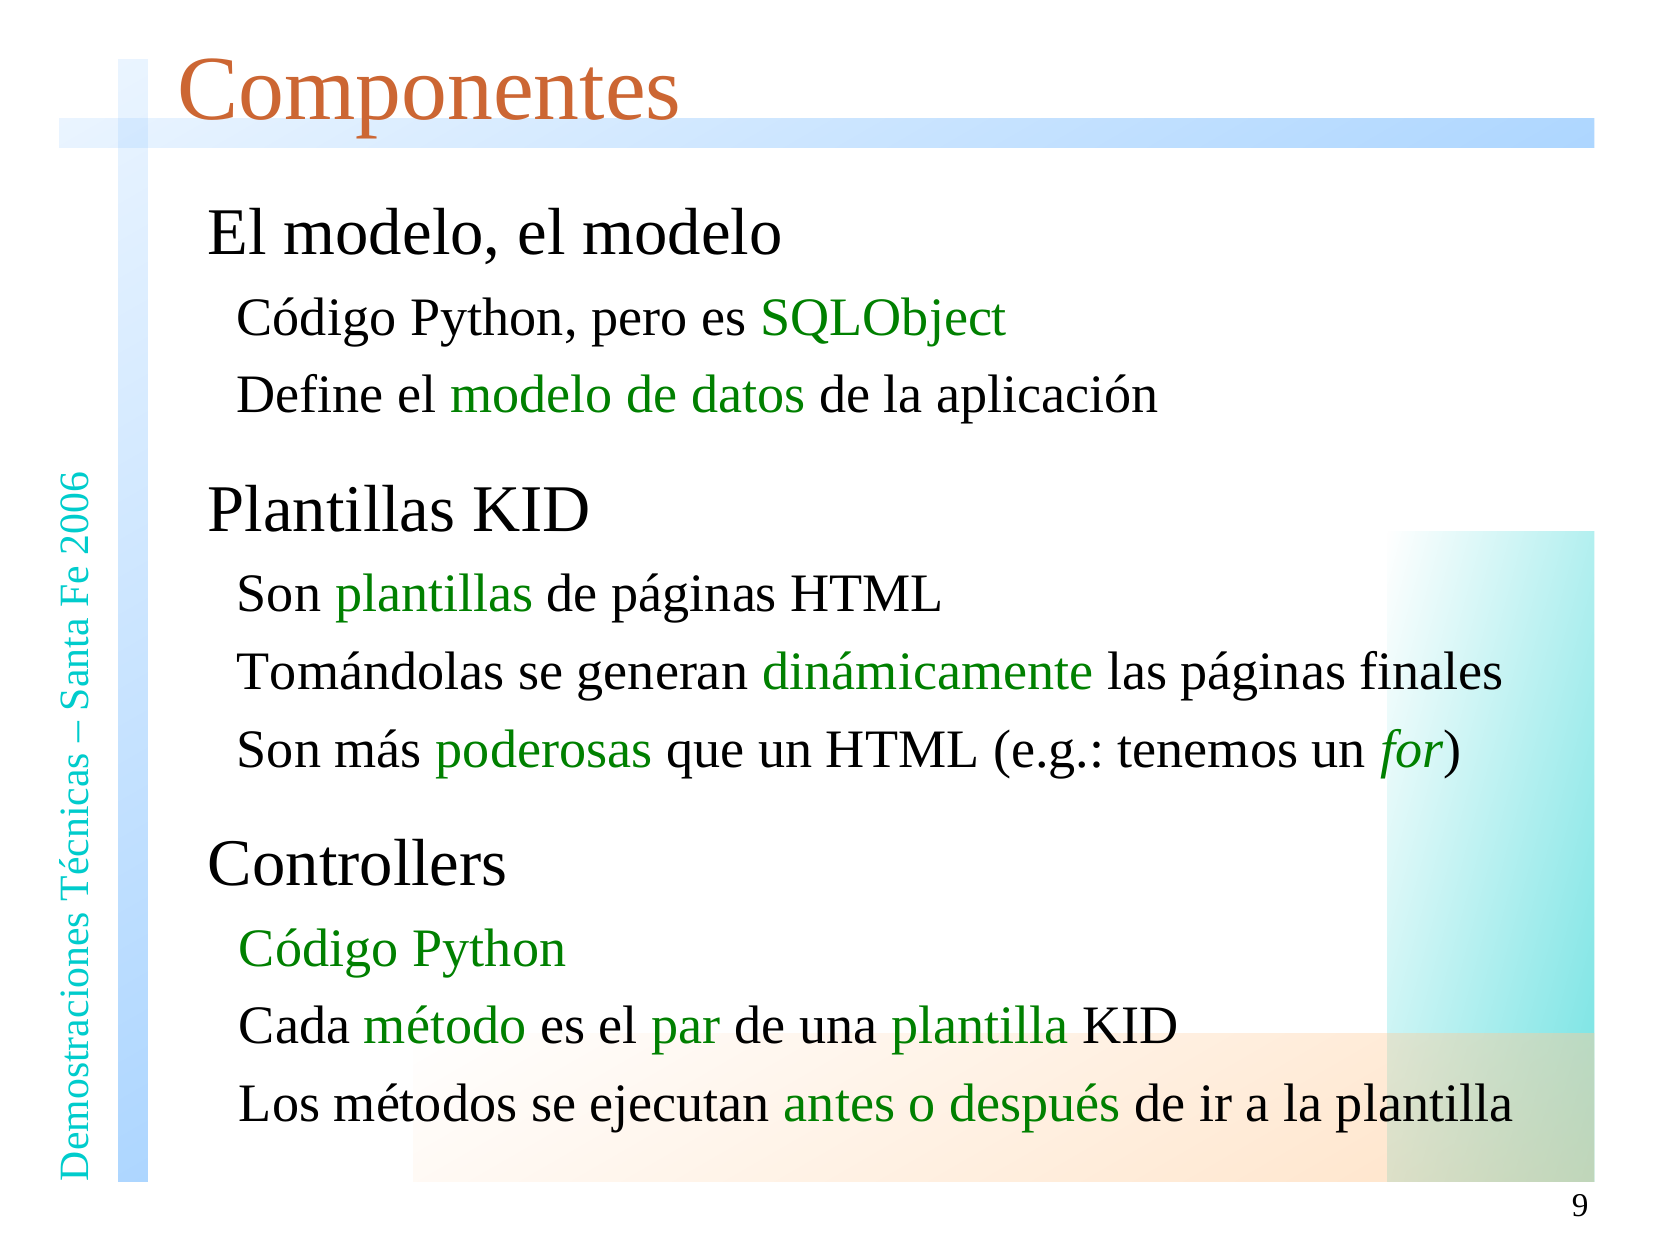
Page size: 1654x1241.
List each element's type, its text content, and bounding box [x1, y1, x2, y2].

subtitle El modelo, el modelo Código Python, pero es SQLObject Define el modelo de datos de la aplicación Plantillas KID Son plantillas de páginas HTML Tomándolas se generan dinámicamente las páginas finales Son más poderosas que un HTML (e.g.: tenemos un for) Controllers Código Python Cada método es el par de una plantilla KID Los métodos se ejecutan antes o después de ir a la plantilla [147, 147, 1595, 1181]
title Componentes [177, 25, 1595, 147]
